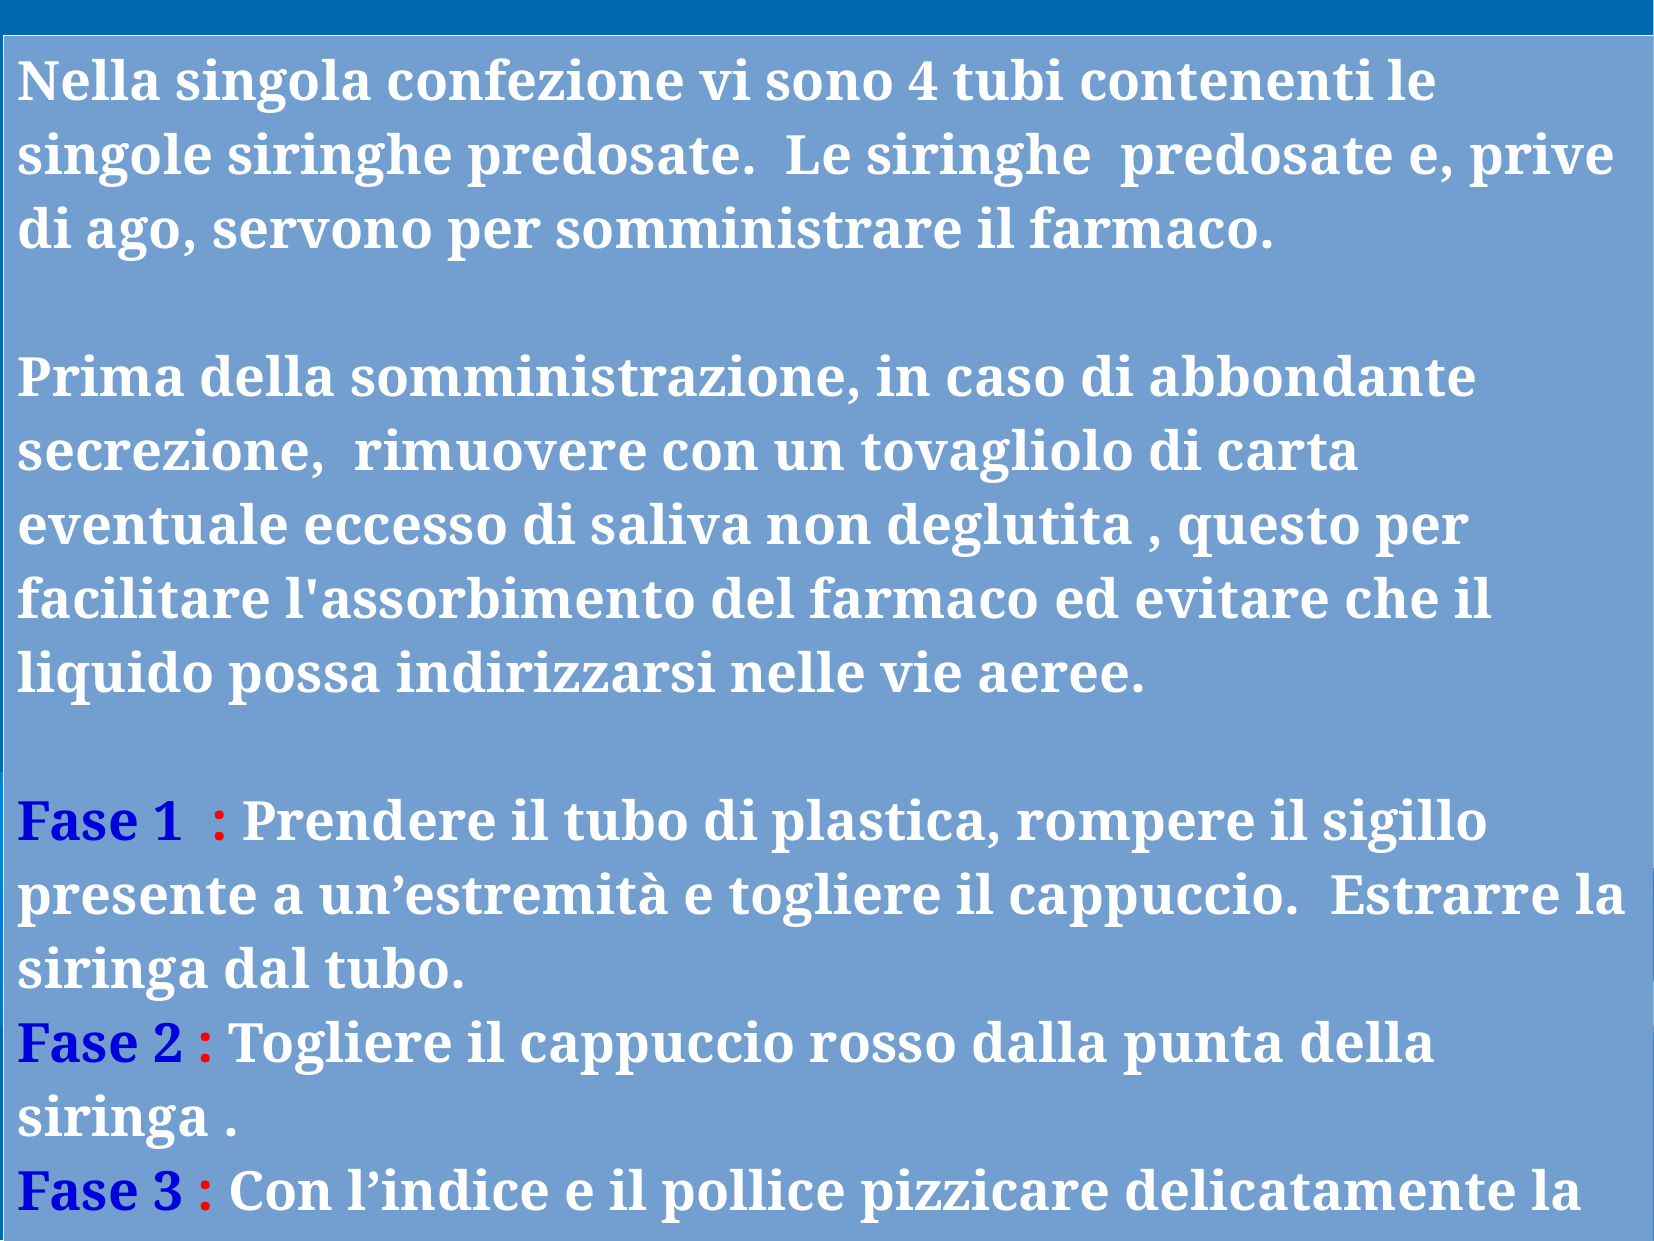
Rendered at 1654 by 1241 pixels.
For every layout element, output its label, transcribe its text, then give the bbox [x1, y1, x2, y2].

table_header Nella singola confezione vi sono 4 tubi contenenti le singole siringhe predosate. Le siringhe predosate e, prive di ago, servono per somministrare il farmaco. Prima della somministrazione, in caso di abbondante secrezione, rimuovere con un tovagliolo di carta eventuale eccesso di saliva non deglutita , questo per facilitare l'assorbimento del farmaco ed evitare che il liquido possa indirizzarsi nelle vie aeree. Fase 1 : Prendere il tubo di plastica, rompere il sigillo presente a un’estremità e togliere il cappuccio. Estrarre la siringa dal tubo. Fase 2 : Togliere il cappuccio rosso dalla punta della siringa . Fase 3 : Con l’indice e il pollice pizzicare delicatamente la guancia del bambino e tirarla indietro. Inserire la punta della siringa fra l’interno della guancia e la gengiva inferiore. Fase 4 : Premere lentamente lo stantuffo della siringa fino a quando non si arresta. Massaggiare delicatamente la guancia per favorire l'assorbimento del farmaco [4, 36, 1654, 1241]
